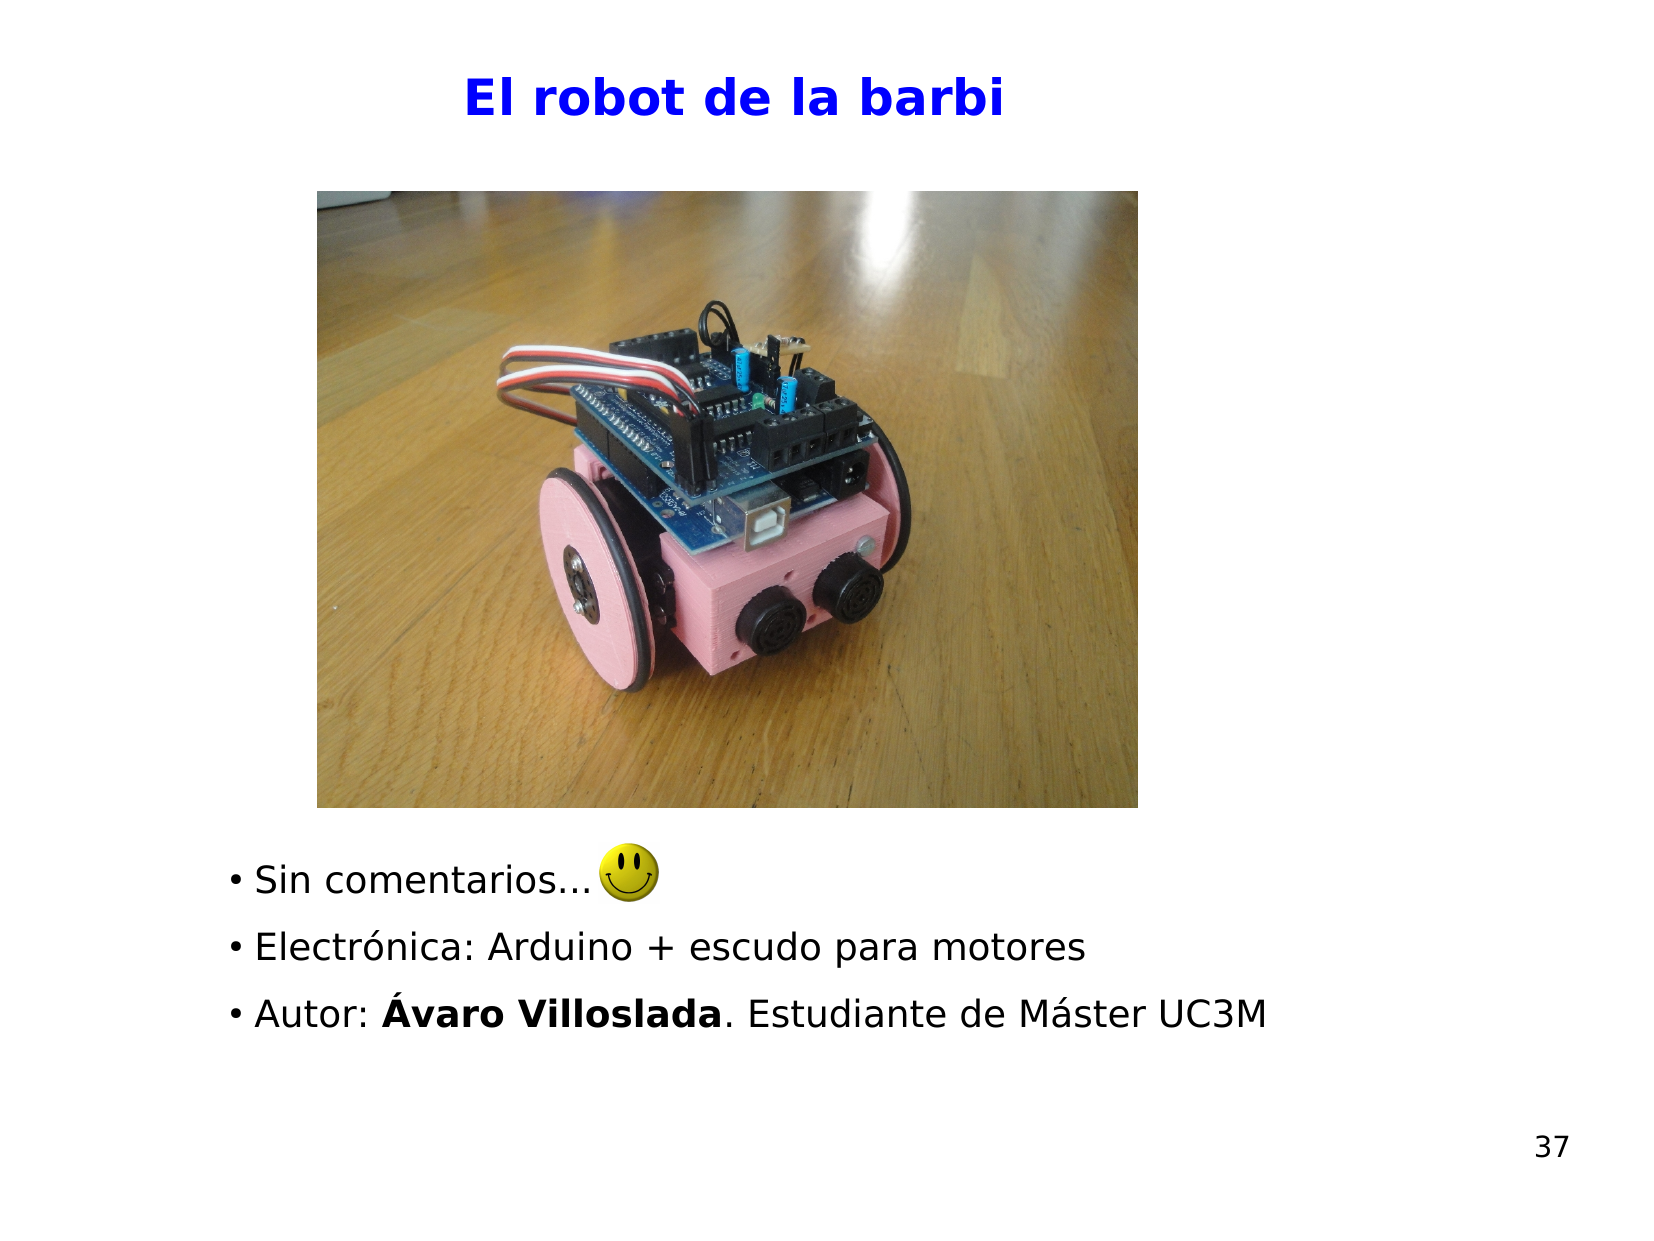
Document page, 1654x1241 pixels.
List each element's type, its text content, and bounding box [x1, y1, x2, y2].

picture [598, 842, 660, 904]
picture [317, 191, 1138, 808]
text_box Sin comentarios... Electrónica: Arduino + escudo para motores Autor: Ávaro Villoslada. Estudiante de Máster UC3M [214, 851, 1350, 1044]
text_box El robot de la barbi [449, 61, 1051, 135]
